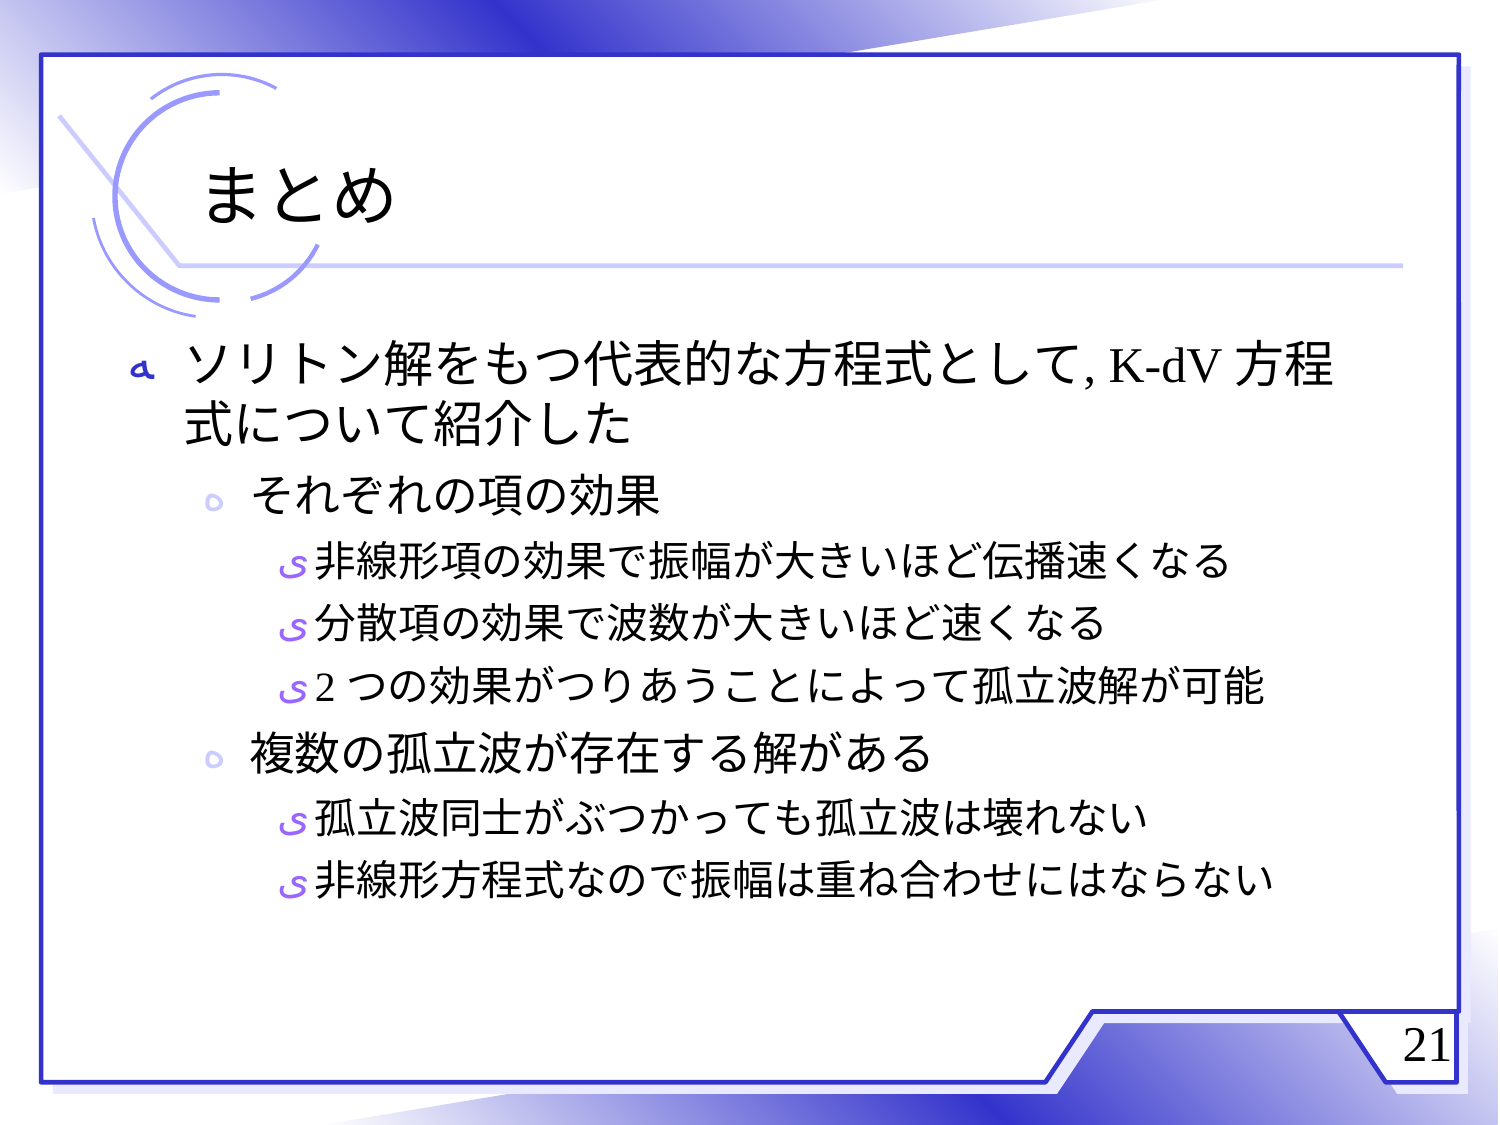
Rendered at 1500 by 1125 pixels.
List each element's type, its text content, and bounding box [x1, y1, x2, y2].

title まとめ [183, 85, 1388, 302]
list ソリトン解をもつ代表的な方程式として, K-dV 方程式について紹介した それぞれの項の効果 非線形項の効果で振幅が大きいほど伝播速くなる 分散項の効果で波数が大きいほど速くなる 2 つの効果がつりあうことによって孤立波解が可能 複数の孤立波が存在する解がある 孤立波同士がぶつかっても孤立波は壊れない 非線形方程式なので振幅は重ね合わせにはならない [112, 324, 1388, 1021]
